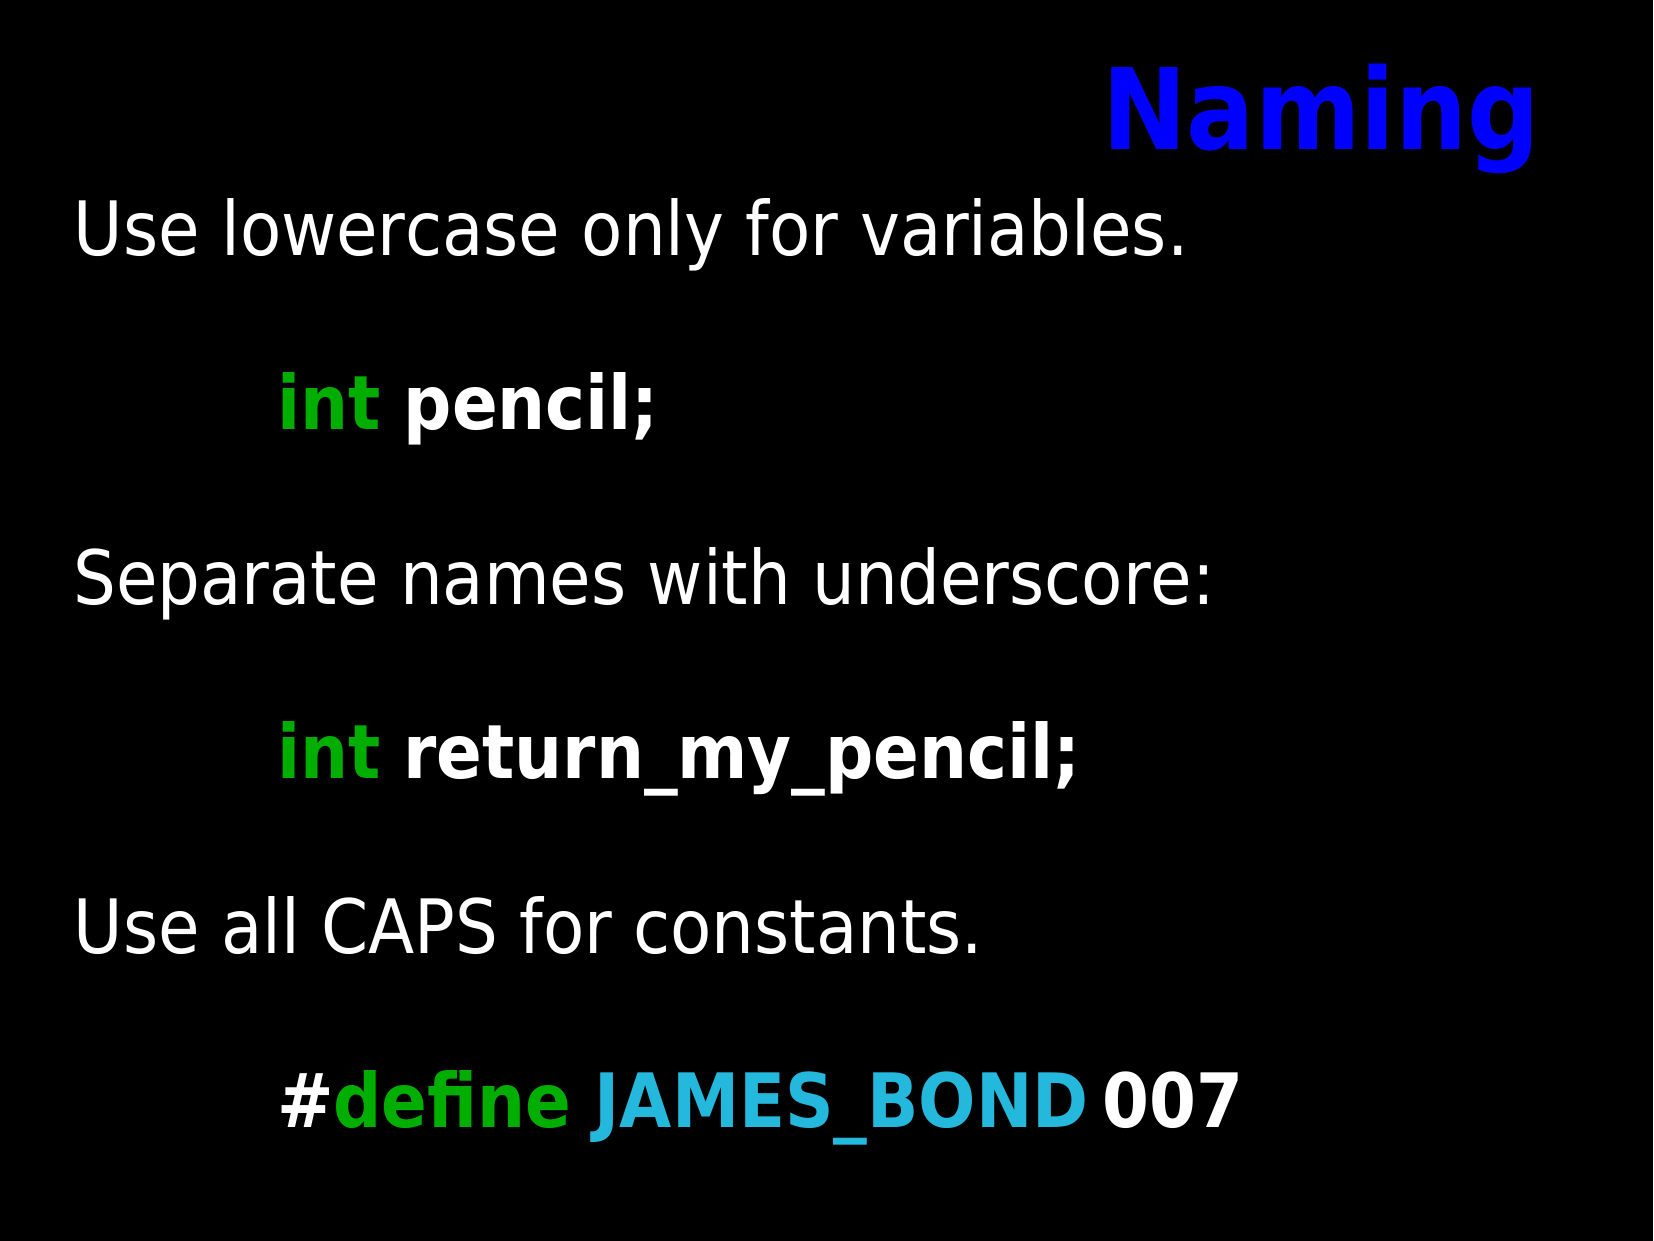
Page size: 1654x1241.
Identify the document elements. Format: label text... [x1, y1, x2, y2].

text_box Use lowercase only for variables. int pencil; Separate names with underscore: int return_my_pencil; Use all CAPS for constants. #define JAMES_BOND 007 [37, 178, 1538, 1241]
text_box Naming [1087, 37, 1613, 184]
